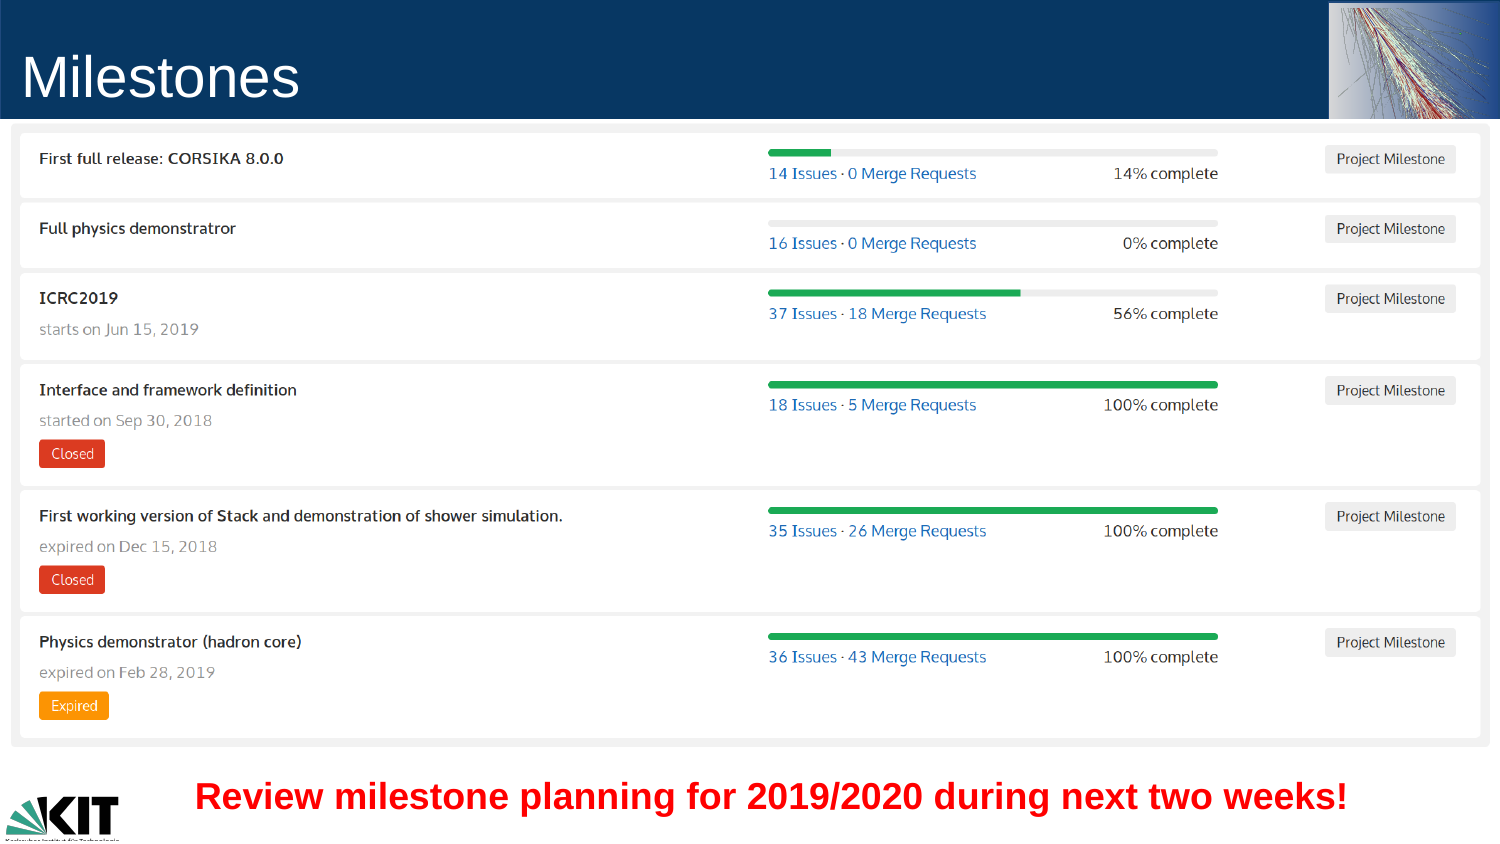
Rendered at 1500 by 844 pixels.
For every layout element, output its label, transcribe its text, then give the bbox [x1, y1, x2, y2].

picture [5, 794, 120, 841]
picture [0, 8, 1500, 751]
title Milestones [21, 26, 1290, 119]
text_box Review milestone planning for 2019/2020 during next two weeks! [180, 768, 1365, 826]
